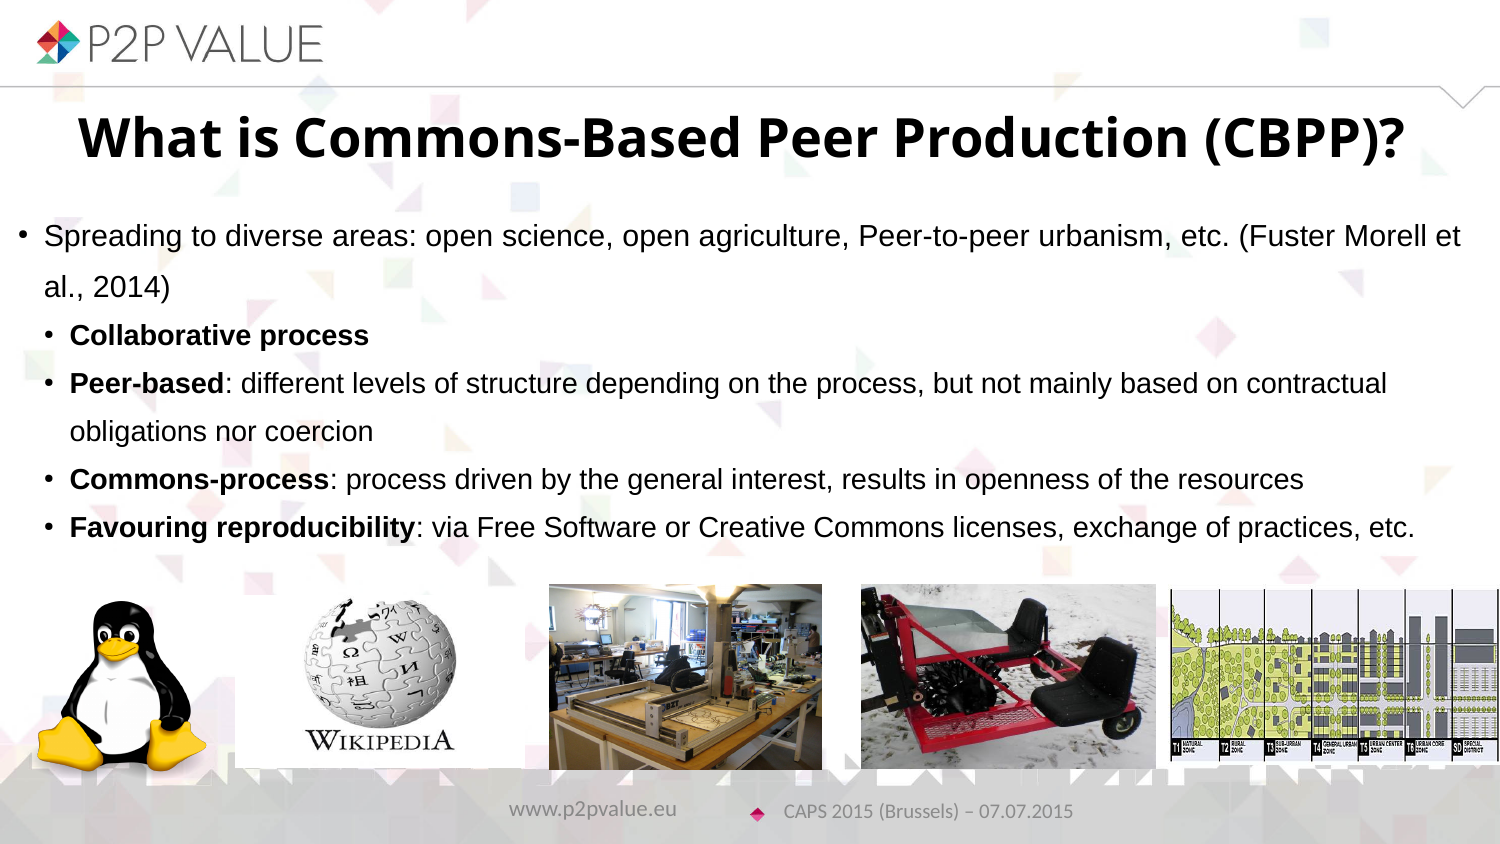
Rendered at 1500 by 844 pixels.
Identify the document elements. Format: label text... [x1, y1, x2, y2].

text_box www.p2pvalue.eu [502, 786, 721, 827]
subtitle Spreading to diverse areas: open science, open agriculture, Peer-to-peer urbanism, etc. (Fuster Morell et al., 2014) Collaborative process Peer-based: different levels of structure depending on the process, but not mainly based on contractual obligations nor coercion Commons-process: process driven by the general interest, results in openness of the resources Favouring reproducibility: via Free Software or Creative Commons licenses, exchange of practices, etc. [4, 195, 1486, 556]
picture [0, 0, 1500, 844]
text_box CAPS 2015 (Brussels) – 07.07.2015 [770, 787, 1463, 833]
title What is Commons-Based Peer Production (CBPP)? [0, 92, 1486, 181]
